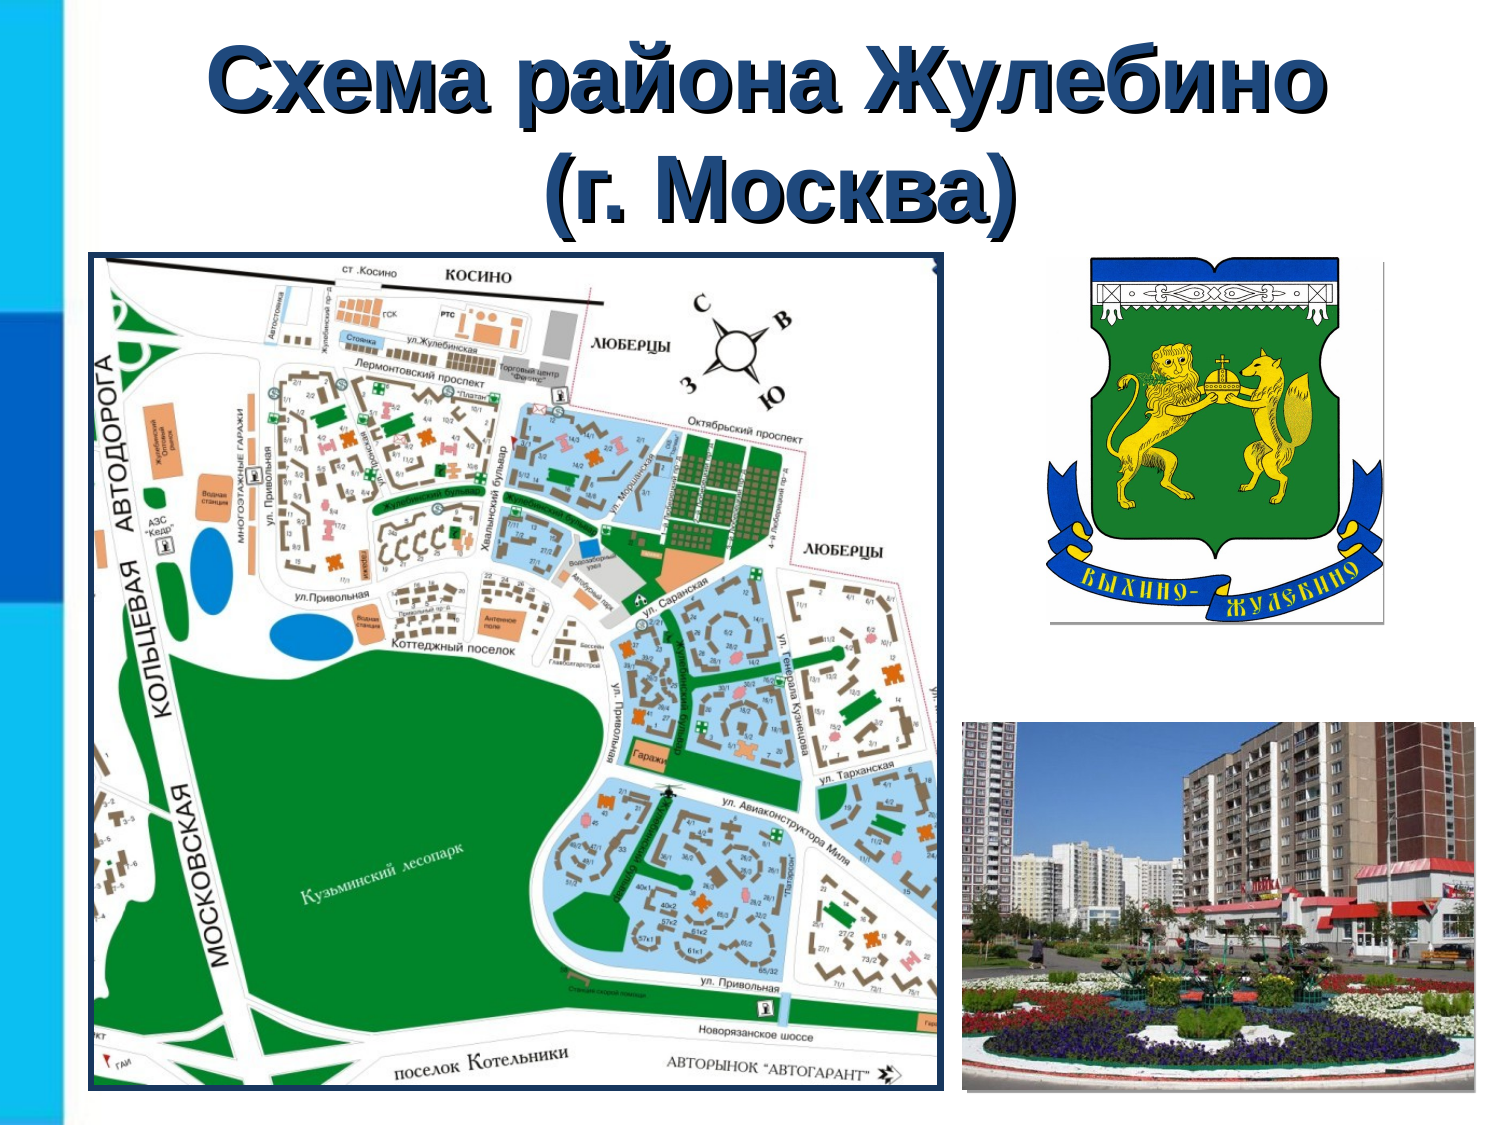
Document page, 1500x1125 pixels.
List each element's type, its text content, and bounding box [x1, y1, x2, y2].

picture [93, 257, 938, 1085]
picture [0, 0, 1500, 1125]
title Схема района Жулебино (г. Москва) [128, 0, 1431, 258]
